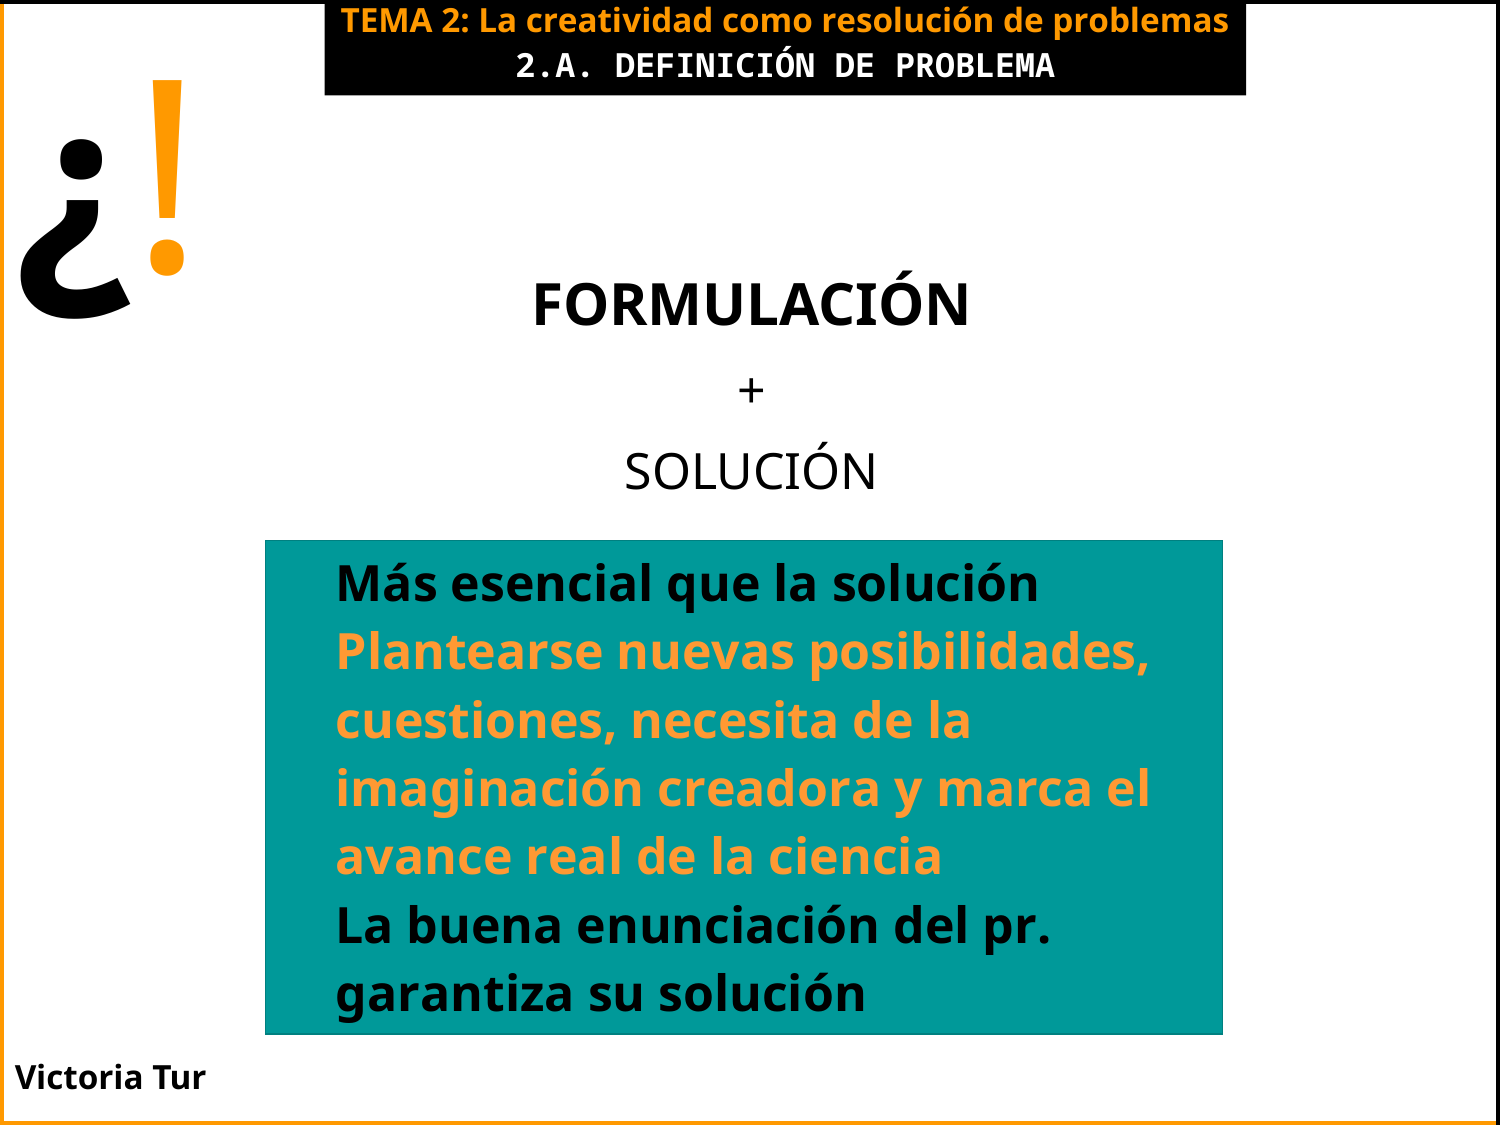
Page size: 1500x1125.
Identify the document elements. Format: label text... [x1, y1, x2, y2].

list FORMULACIÓN + SOLUCIÓN [76, 255, 1427, 998]
text_box Más esencial que la solución Plantearse nuevas posibilidades, cuestiones, necesita de la imaginación creadora y marca el avance real de la ciencia La buena enunciación del pr. garantiza su solución [265, 540, 1223, 1034]
